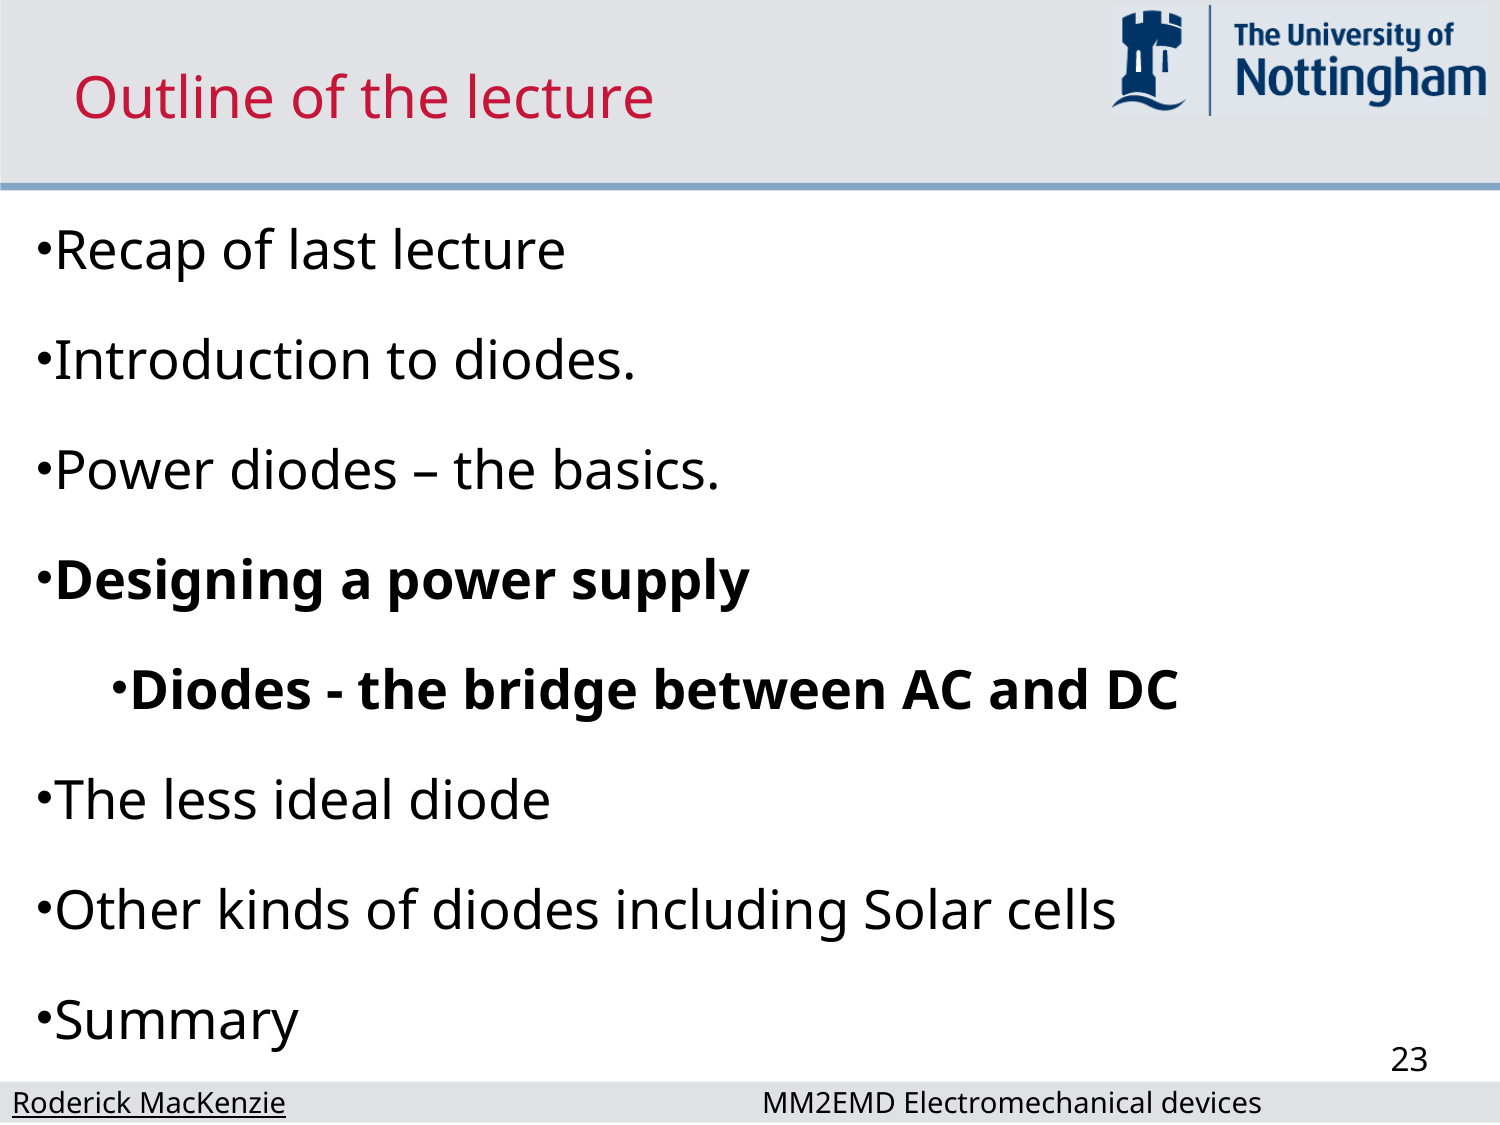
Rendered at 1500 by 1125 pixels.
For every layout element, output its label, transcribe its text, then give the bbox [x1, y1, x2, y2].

text_box Recap of last lecture Introduction to diodes. Power diodes – the basics. Designing a power supply Diodes - the bridge between AC and DC The less ideal diode Other kinds of diodes including Solar cells Summary [20, 207, 1463, 1068]
title Outline of the lecture [59, 43, 1297, 148]
text_box <number> [1375, 1030, 1500, 1101]
picture [1111, 4, 1487, 116]
